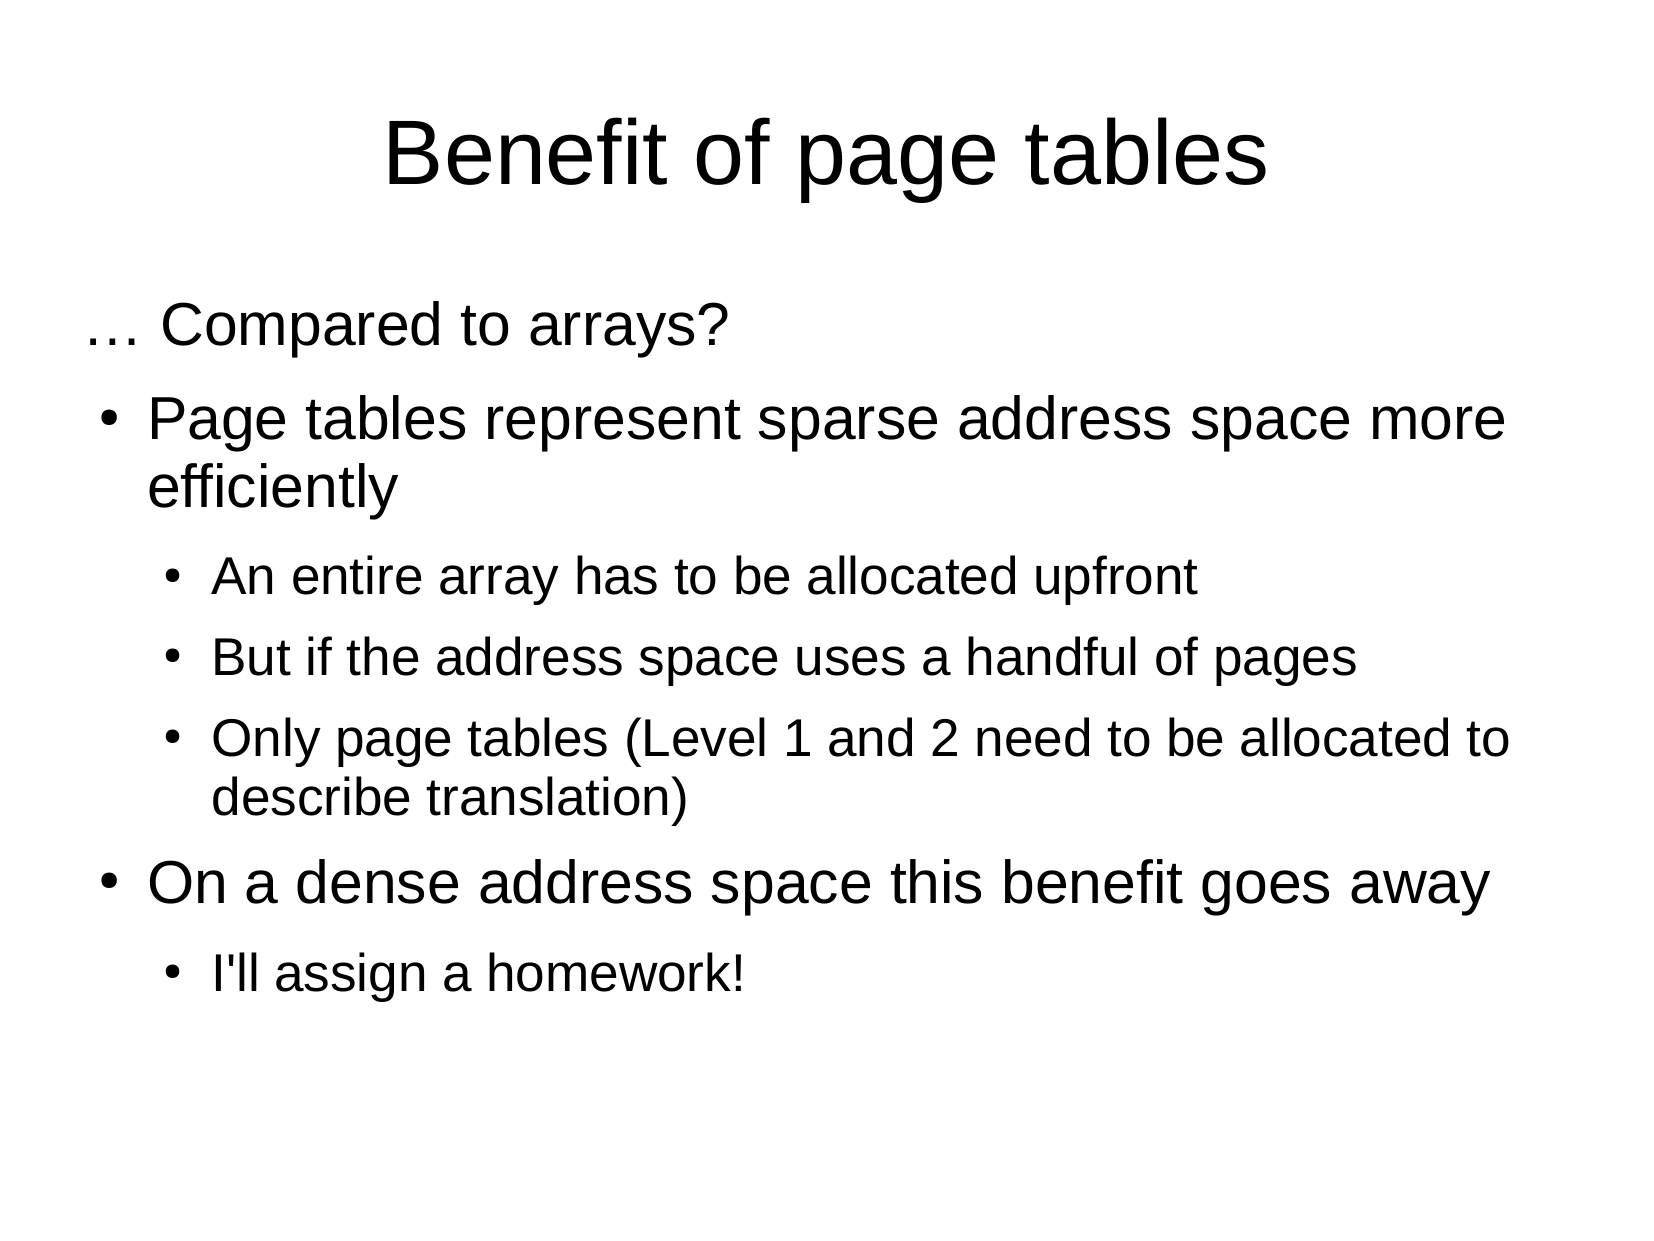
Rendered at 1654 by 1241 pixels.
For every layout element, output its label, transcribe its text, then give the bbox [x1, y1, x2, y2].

title Benefit of page tables [82, 49, 1571, 257]
list … Compared to arrays? Page tables represent sparse address space more efficiently An entire array has to be allocated upfront But if the address space uses a handful of pages Only page tables (Level 1 and 2 need to be allocated to describe translation) On a dense address space this benefit goes away I'll assign a homework! [82, 290, 1571, 1010]
